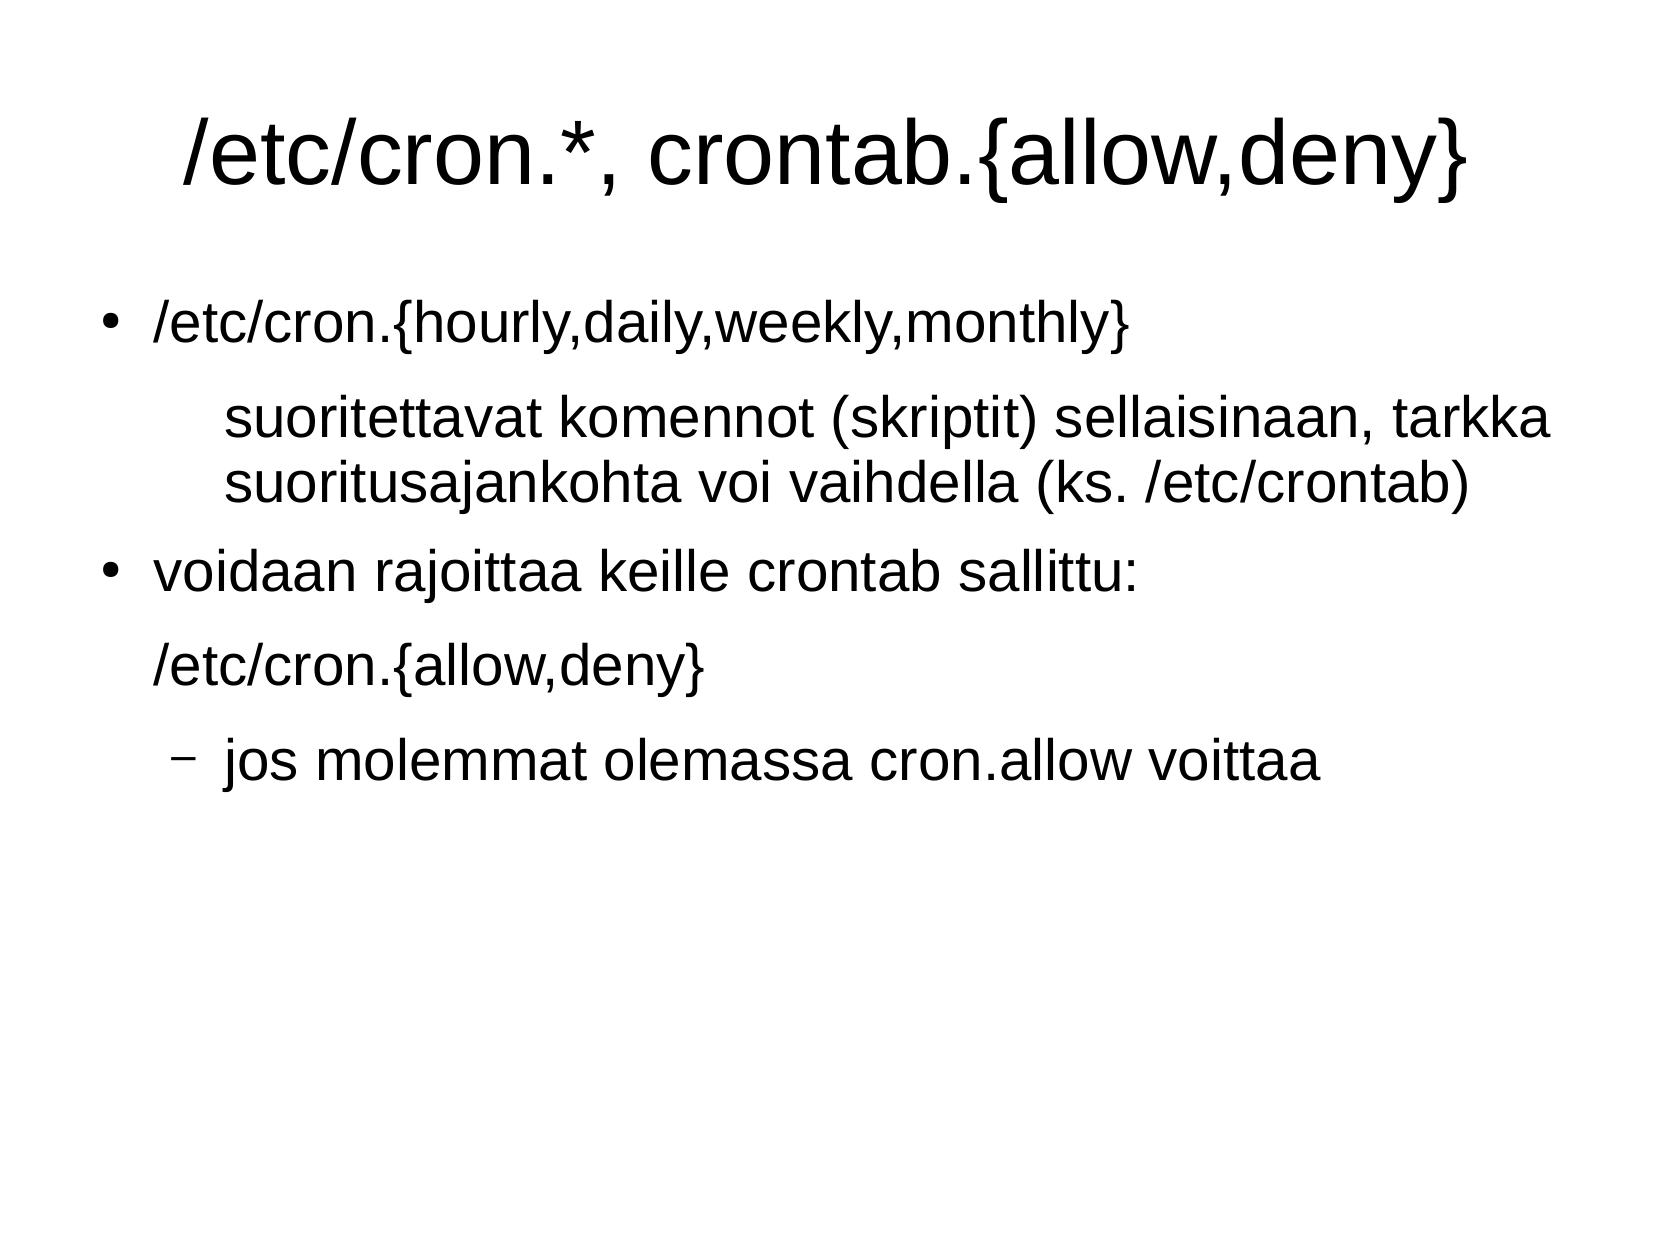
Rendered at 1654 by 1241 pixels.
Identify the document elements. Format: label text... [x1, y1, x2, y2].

list /etc/cron.{hourly,daily,weekly,monthly} suoritettavat komennot (skriptit) sellaisinaan, tarkka suoritusajankohta voi vaihdella (ks. /etc/crontab) voidaan rajoittaa keille crontab sallittu: /etc/cron.{allow,deny} jos molemmat olemassa cron.allow voittaa [82, 290, 1571, 1010]
title /etc/cron.*, crontab.{allow,deny} [82, 49, 1571, 257]
